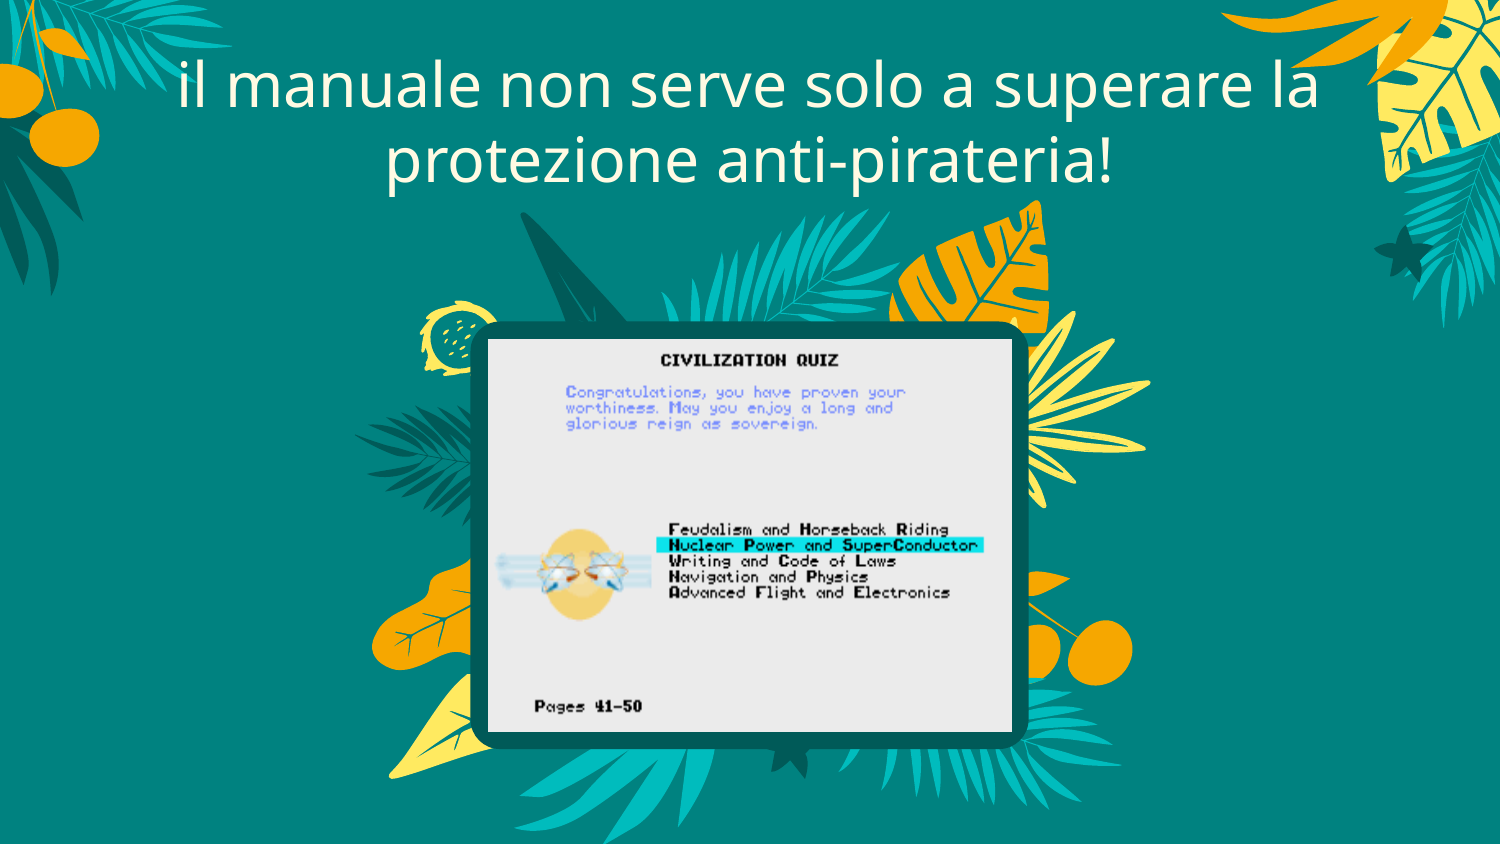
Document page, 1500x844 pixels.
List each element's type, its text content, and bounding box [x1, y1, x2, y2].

title il manuale non serve solo a superare la protezione anti-pirateria! [118, 72, 1382, 167]
picture [488, 339, 1012, 732]
text_box [354, 200, 1151, 844]
